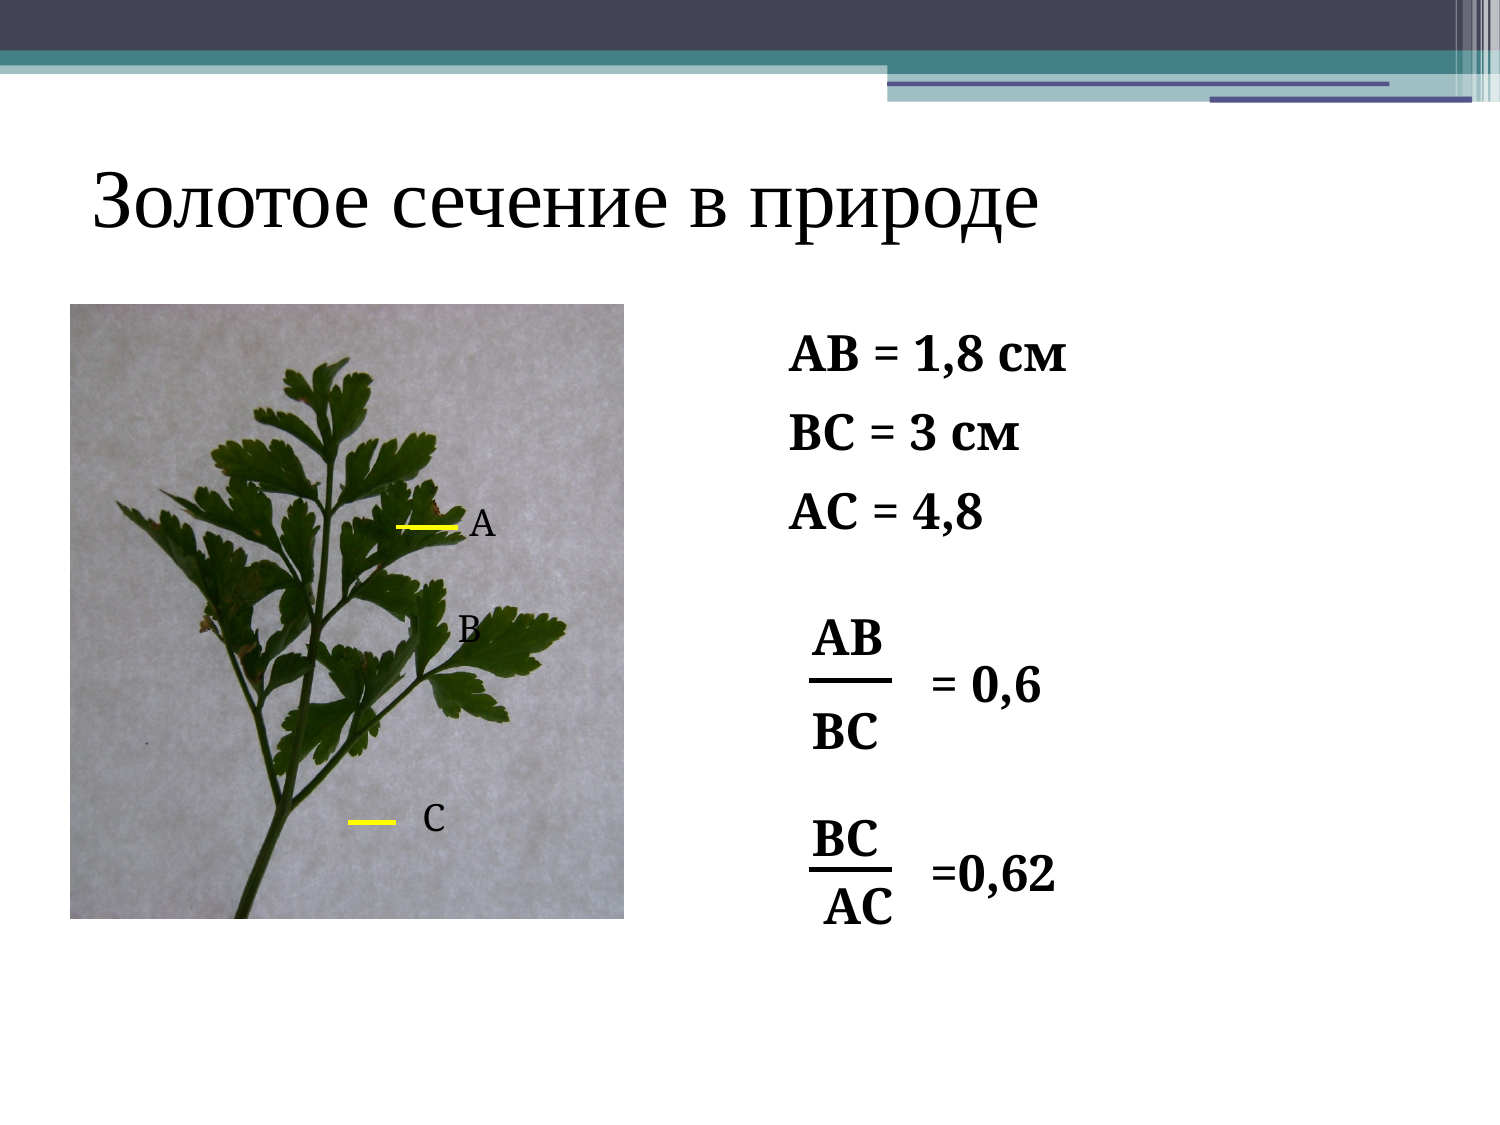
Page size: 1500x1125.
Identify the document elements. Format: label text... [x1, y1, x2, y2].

text_box = 0,6 [915, 645, 1093, 721]
text_box ВС [797, 798, 916, 874]
text_box С [407, 786, 490, 847]
text_box =0,62 [915, 834, 1125, 909]
text_box А [454, 491, 538, 552]
text_box АС [808, 867, 939, 942]
text_box АВ = 1,8 см ВС = 3 см АС = 4,8 [773, 314, 1365, 547]
picture [70, 304, 624, 919]
list Золотое сечение в природе [76, 137, 1427, 905]
text_box ВС [797, 692, 916, 768]
text_box АВ [797, 597, 927, 673]
text_box В [442, 597, 526, 658]
